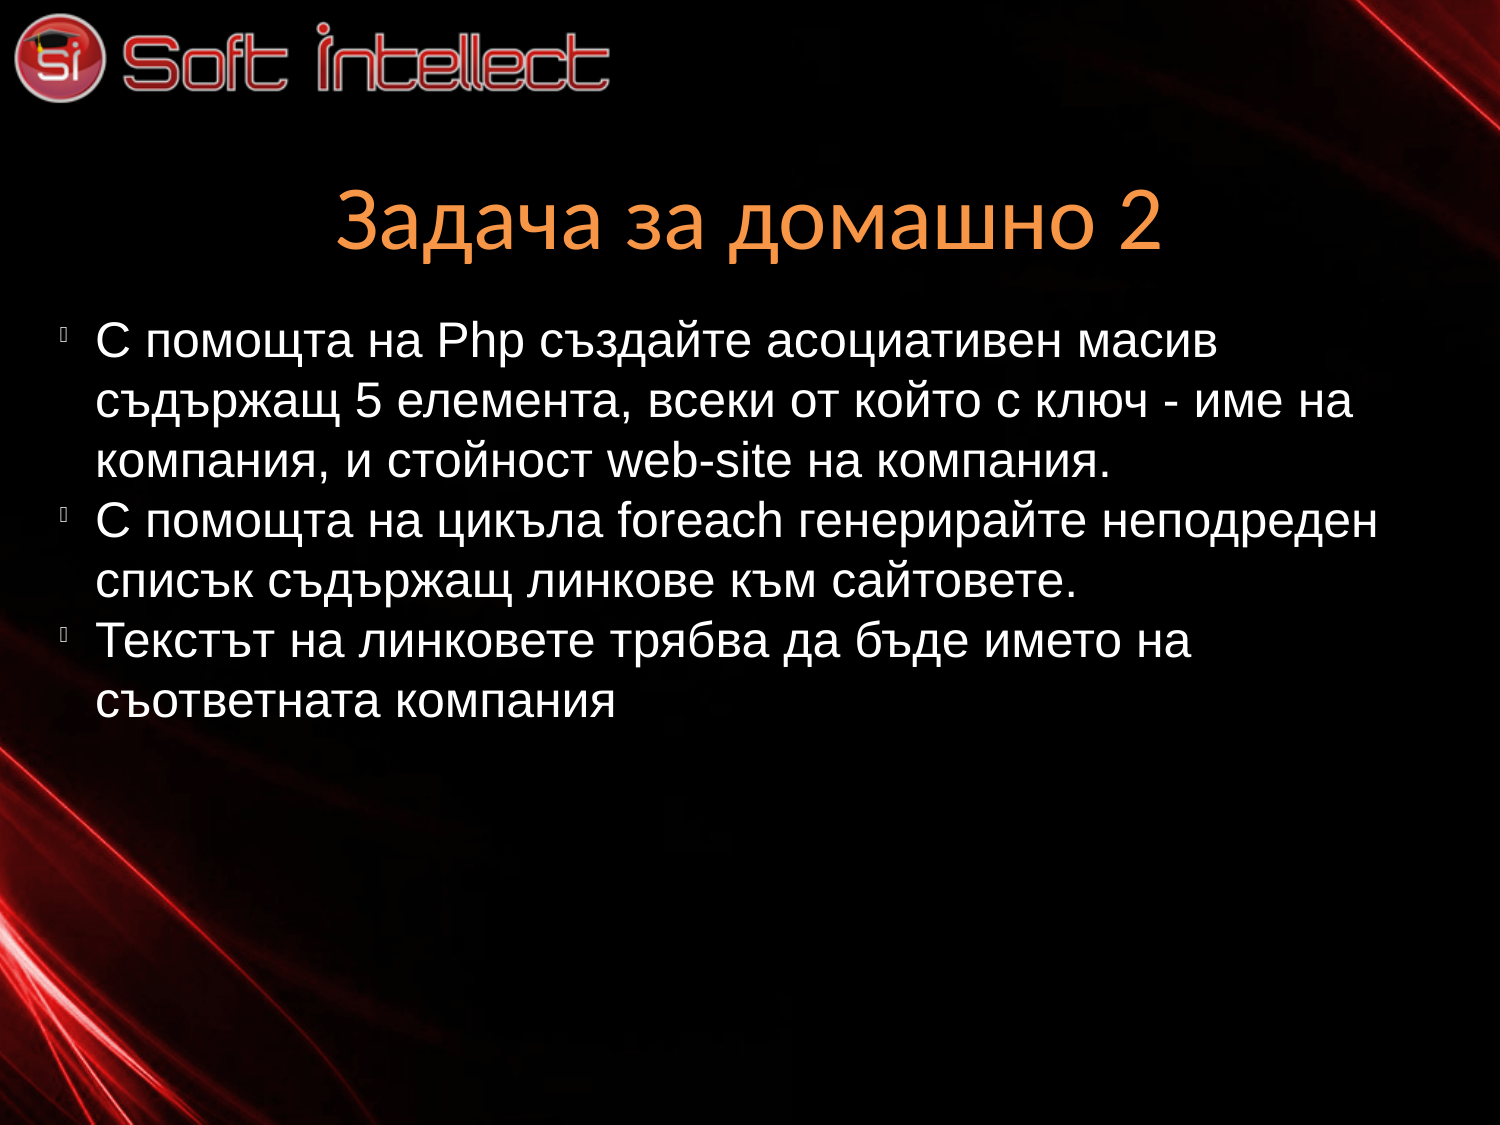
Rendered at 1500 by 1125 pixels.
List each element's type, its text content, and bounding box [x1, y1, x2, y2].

text_box Задача за домашно 2 [75, 119, 1425, 299]
text_box С помощта на Php създайте асоциативен масив съдържащ 5 елемента, всеки от който с ключ - име на компания, и стойност web-site на компания. С помощта на цикъла foreach генерирайте неподреден списък съдържащ линкове към сайтовете. Текстът на линковете трябва да бъде името на съответната компания [44, 299, 1455, 540]
picture [0, 0, 1500, 1125]
